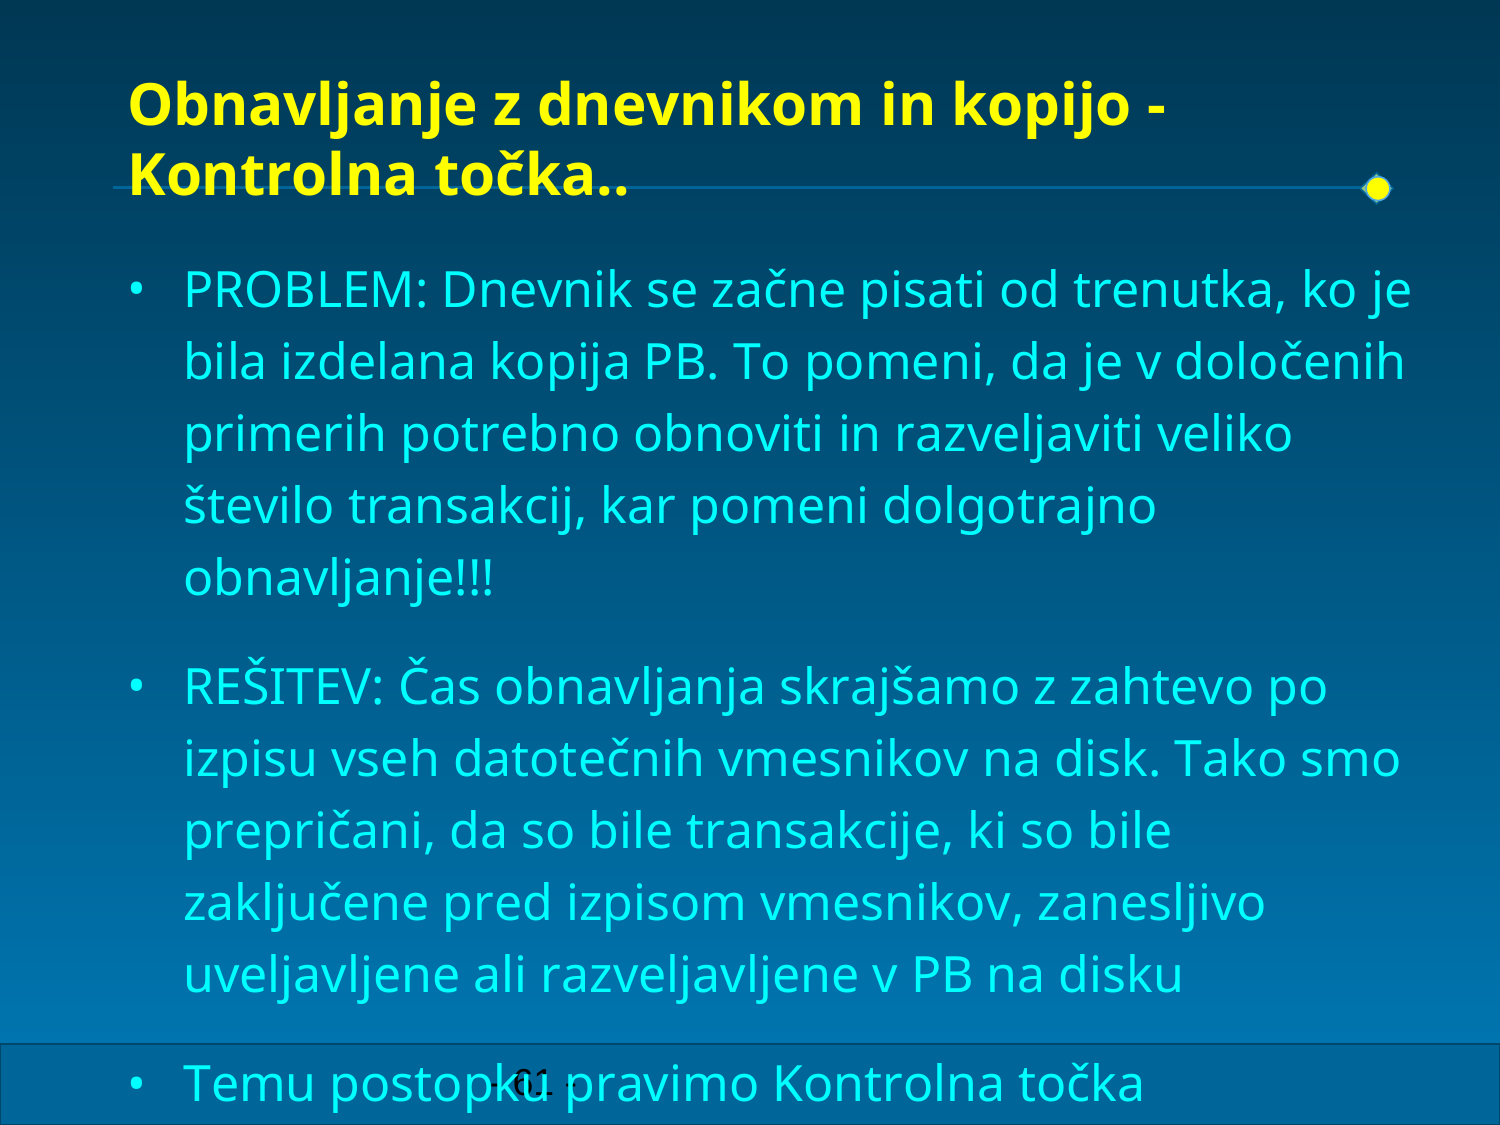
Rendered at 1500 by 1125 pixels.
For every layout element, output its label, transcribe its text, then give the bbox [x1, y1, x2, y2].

list PROBLEM: Dnevnik se začne pisati od trenutka, ko je bila izdelana kopija PB. To pomeni, da je v določenih primerih potrebno obnoviti in razveljaviti veliko število transakcij, kar pomeni dolgotrajno obnavljanje!!! REŠITEV: Čas obnavljanja skrajšamo z zahtevo po izpisu vseh datotečnih vmesnikov na disk. Tako smo prepričani, da so bile transakcije, ki so bile zaključene pred izpisom vmesnikov, zanesljivo uveljavljene ali razveljavljene v PB na disku Temu postopku pravimo Kontrolna točka [112, 237, 1447, 1076]
title Obnavljanje z dnevnikom in kopijo - Kontrolna točka.. [112, 94, 1388, 181]
